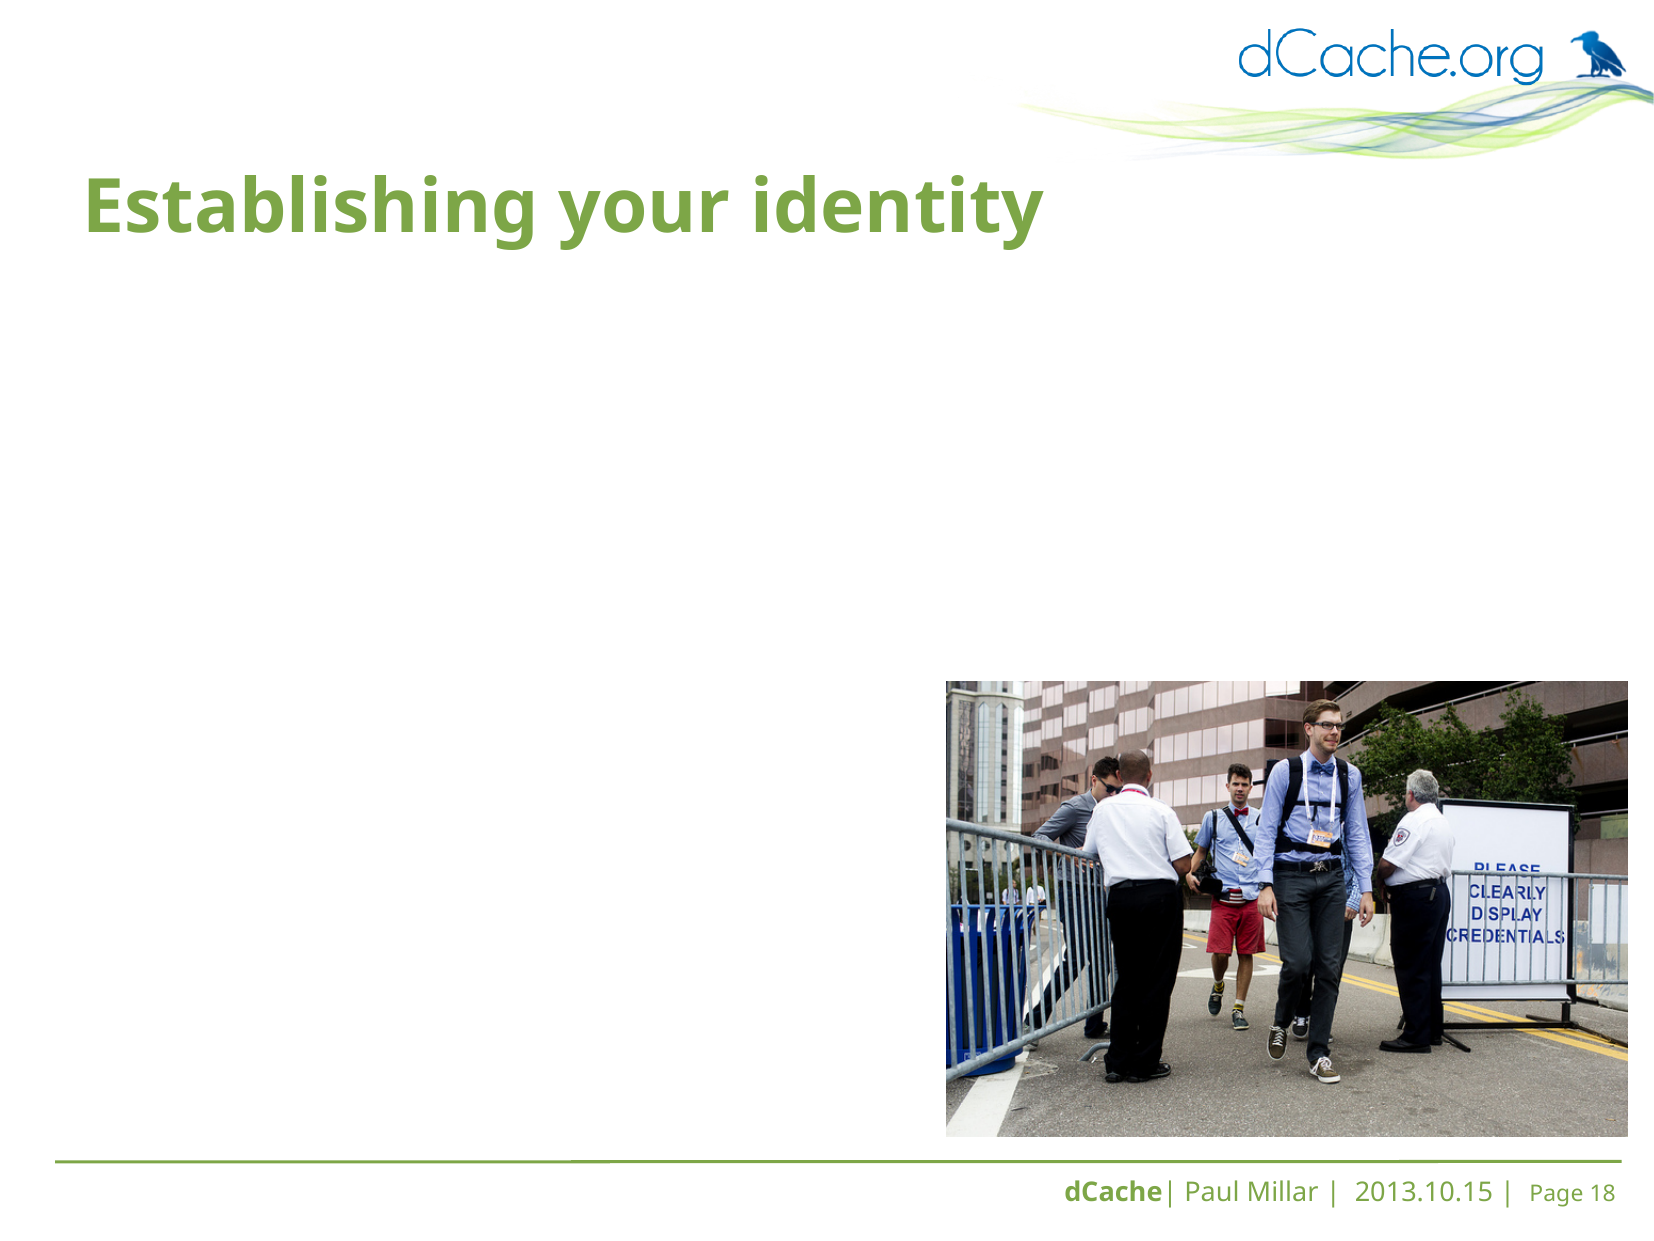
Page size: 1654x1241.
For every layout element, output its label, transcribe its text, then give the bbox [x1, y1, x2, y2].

picture [956, 16, 1654, 169]
picture [946, 681, 1628, 1137]
title Establishing your identity [82, 156, 1605, 251]
